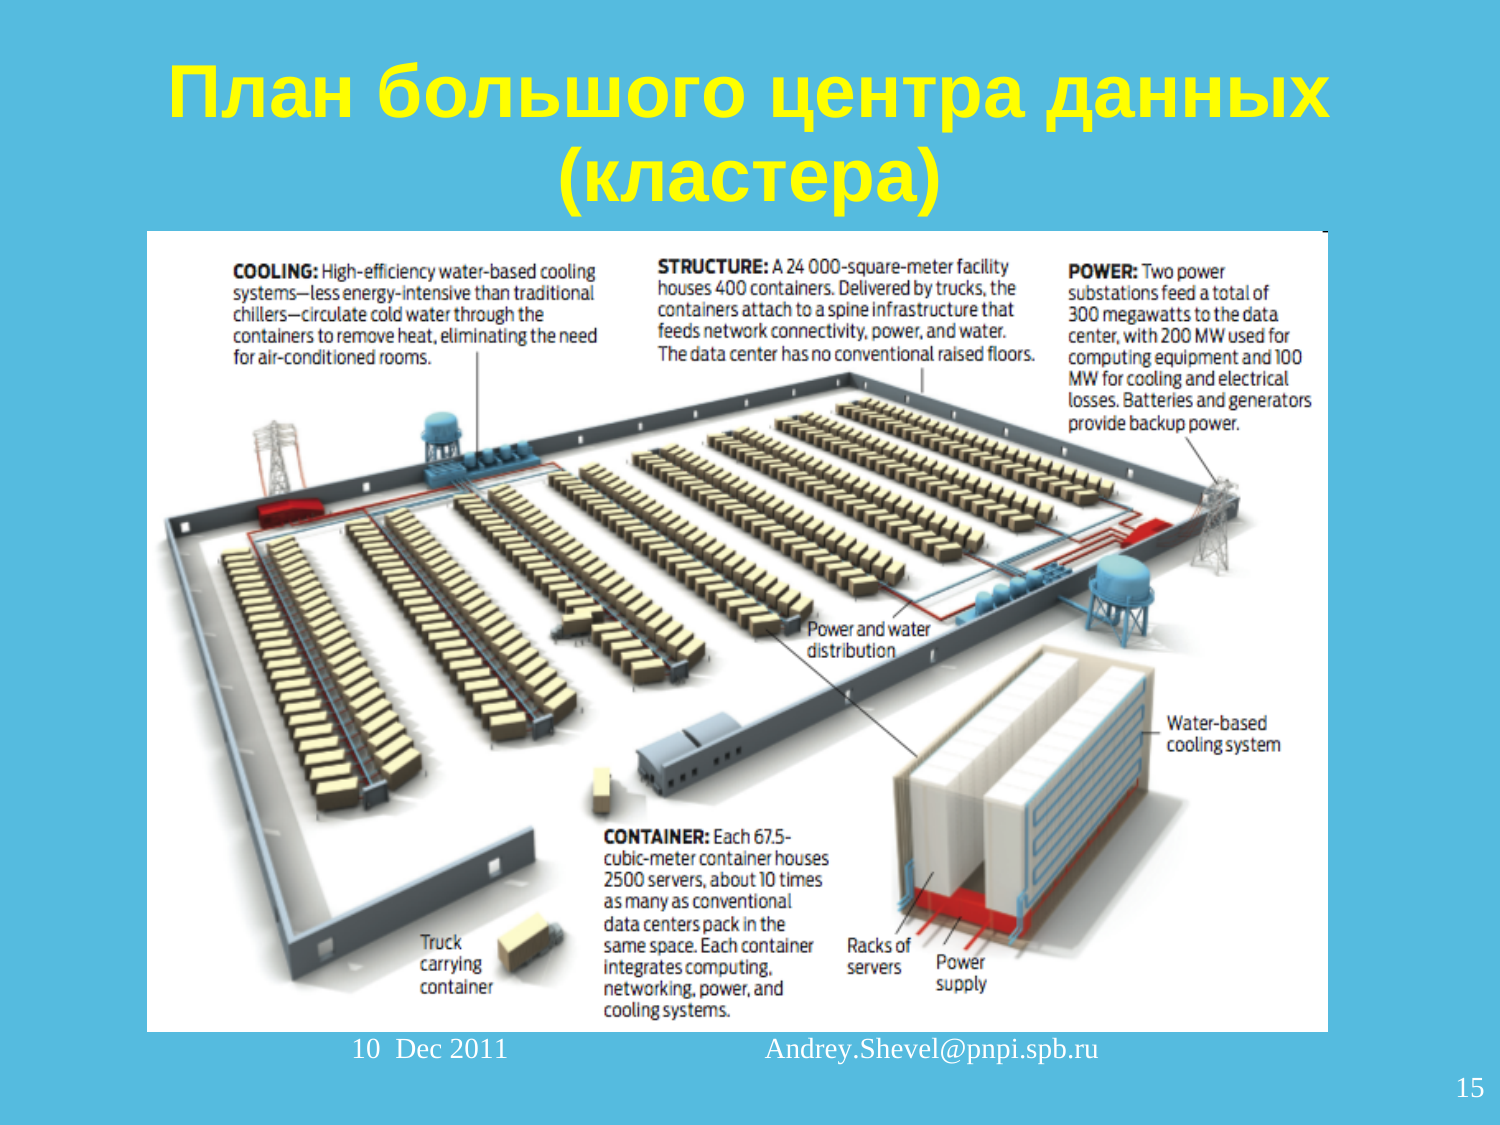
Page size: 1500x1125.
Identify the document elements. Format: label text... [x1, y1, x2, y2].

title План большого центра данных (кластера) [112, 37, 1388, 225]
picture [147, 231, 1328, 1032]
